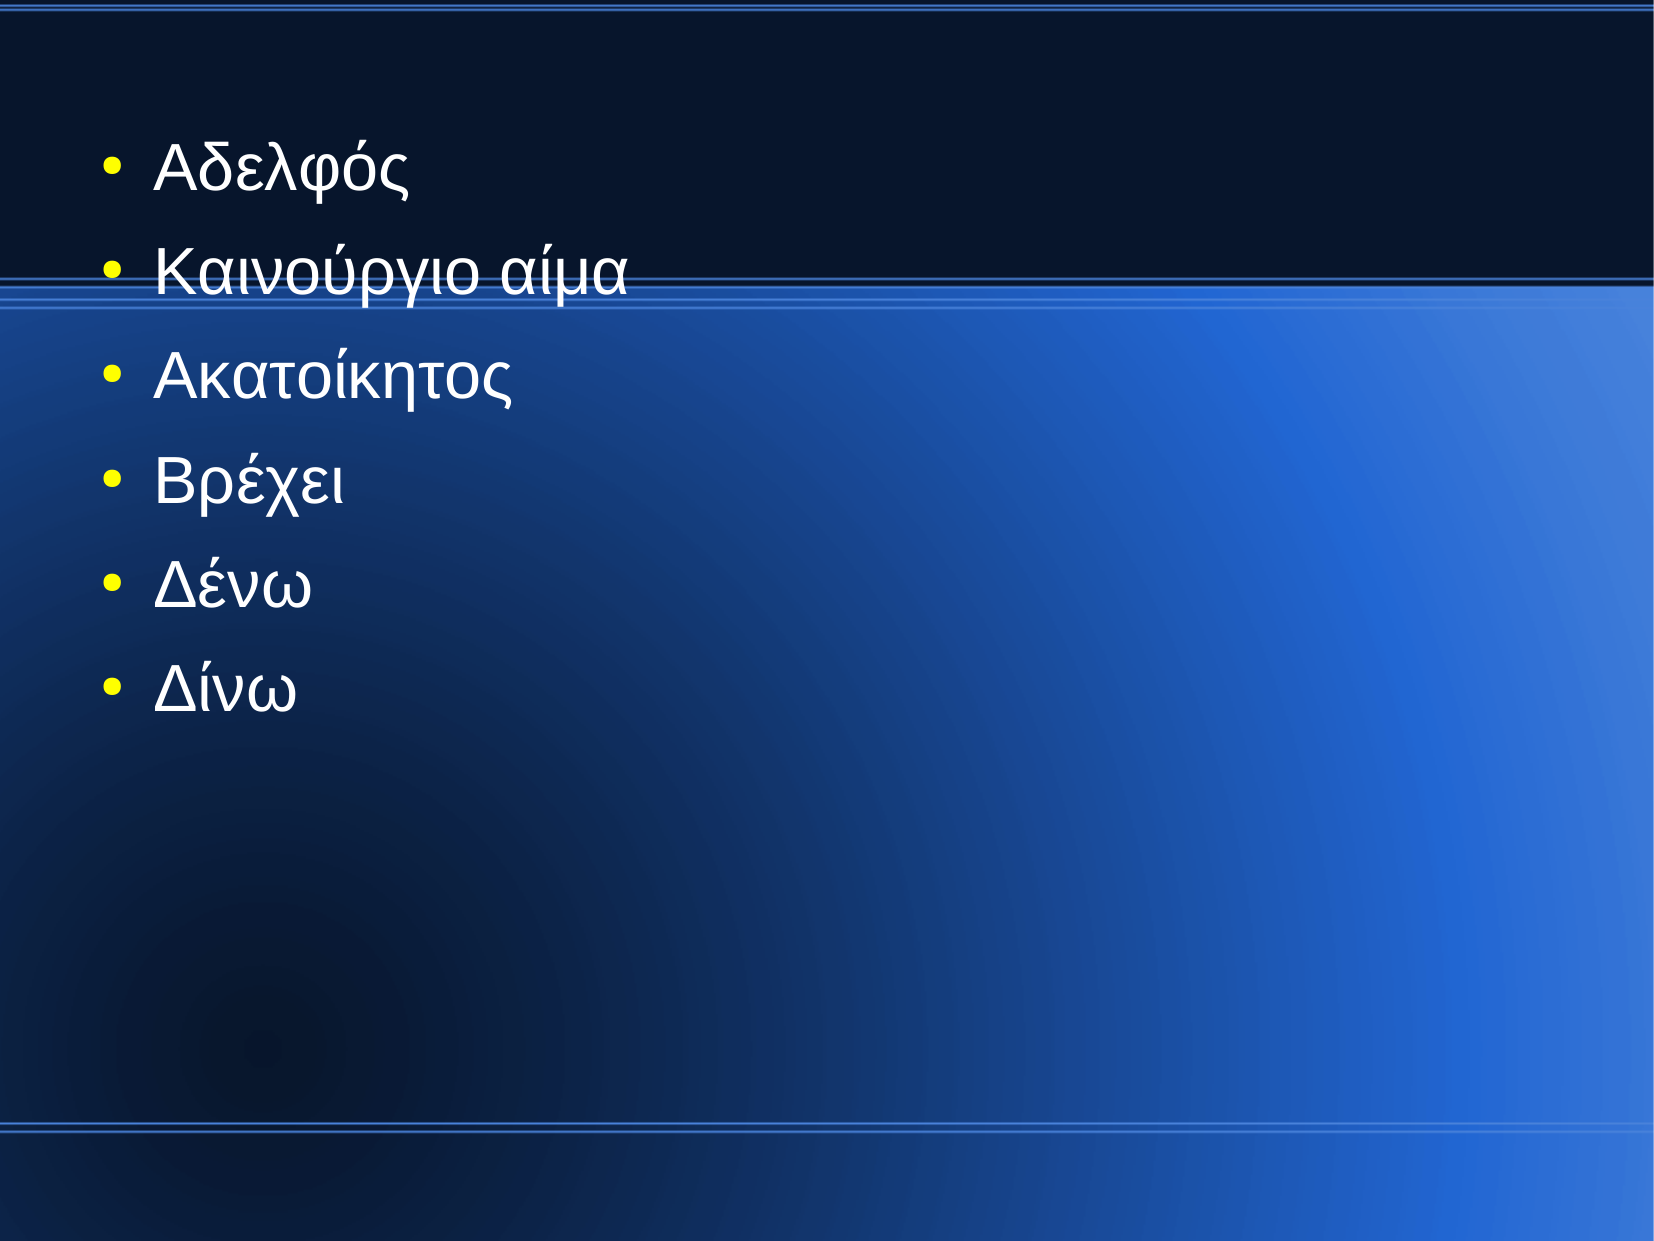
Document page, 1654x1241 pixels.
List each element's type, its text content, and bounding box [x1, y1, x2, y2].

list Αδελφός Kαινούργιο αίμα Ακατοίκητος Βρέχει Δένω Δίνω [82, 129, 1571, 1075]
picture [0, 0, 1654, 1241]
